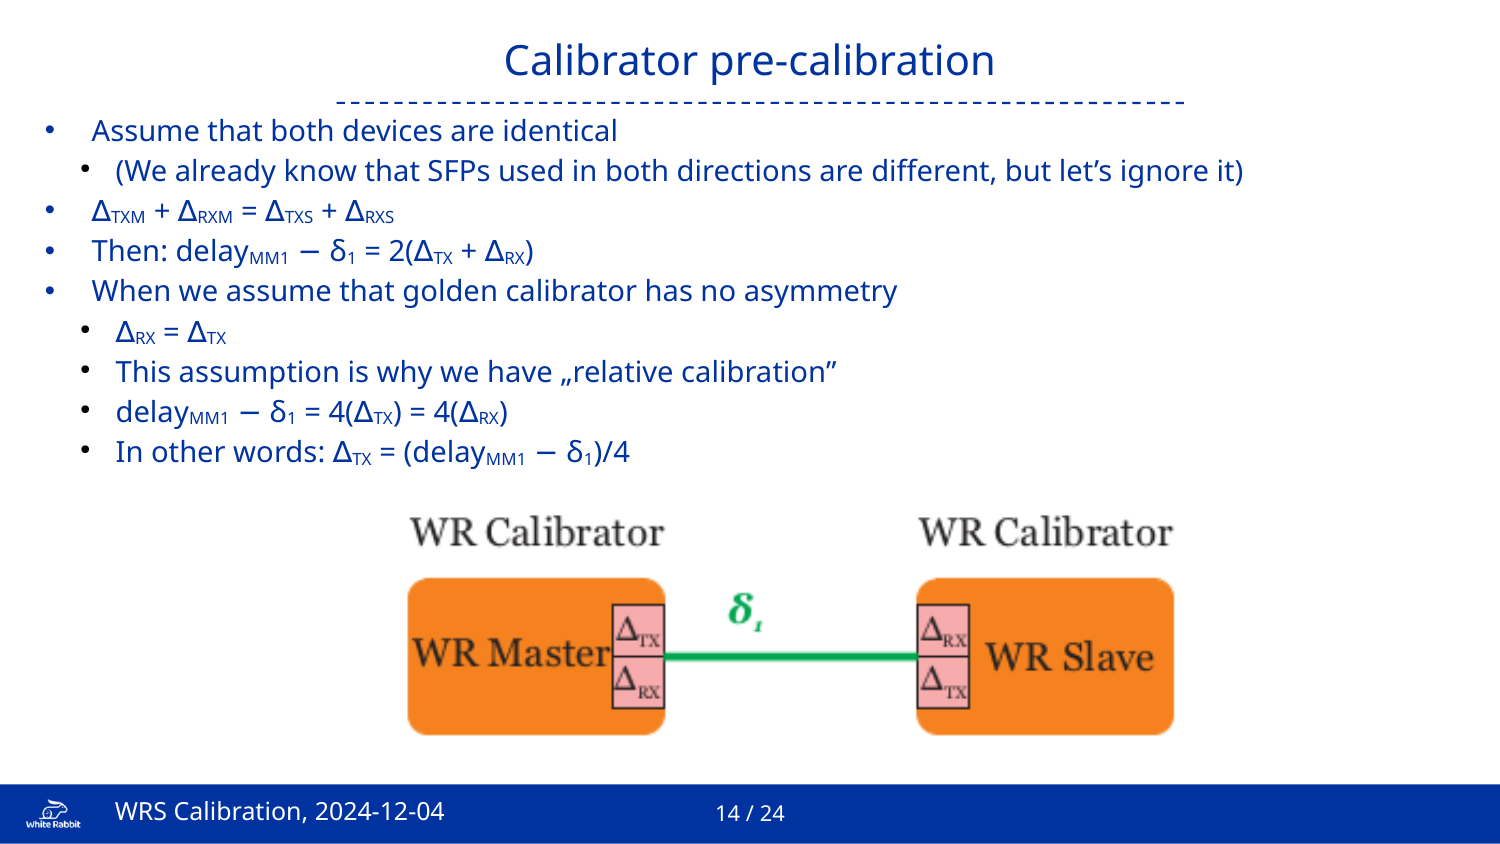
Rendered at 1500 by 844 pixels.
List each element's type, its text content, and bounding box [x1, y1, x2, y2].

title Calibrator pre-calibration [0, 0, 1500, 117]
slide_number <number> / 24 [0, 791, 1500, 837]
text_box Assume that both devices are identical (We already know that SFPs used in both directions are different, but let’s ignore it) ∆TXM + ∆RXM = ∆TXS + ∆RXS Then: delayMM1 − δ1 = 2(∆TX + ∆RX) When we assume that golden calibrator has no asymmetry ∆RX = ∆TX This assumption is why we have „relative calibration” delayMM1 − δ1 = 4(∆TX) = 4(∆RX) In other words: ∆TX = (delayMM1 − δ1)/4 [30, 99, 1477, 557]
picture [389, 501, 1211, 768]
